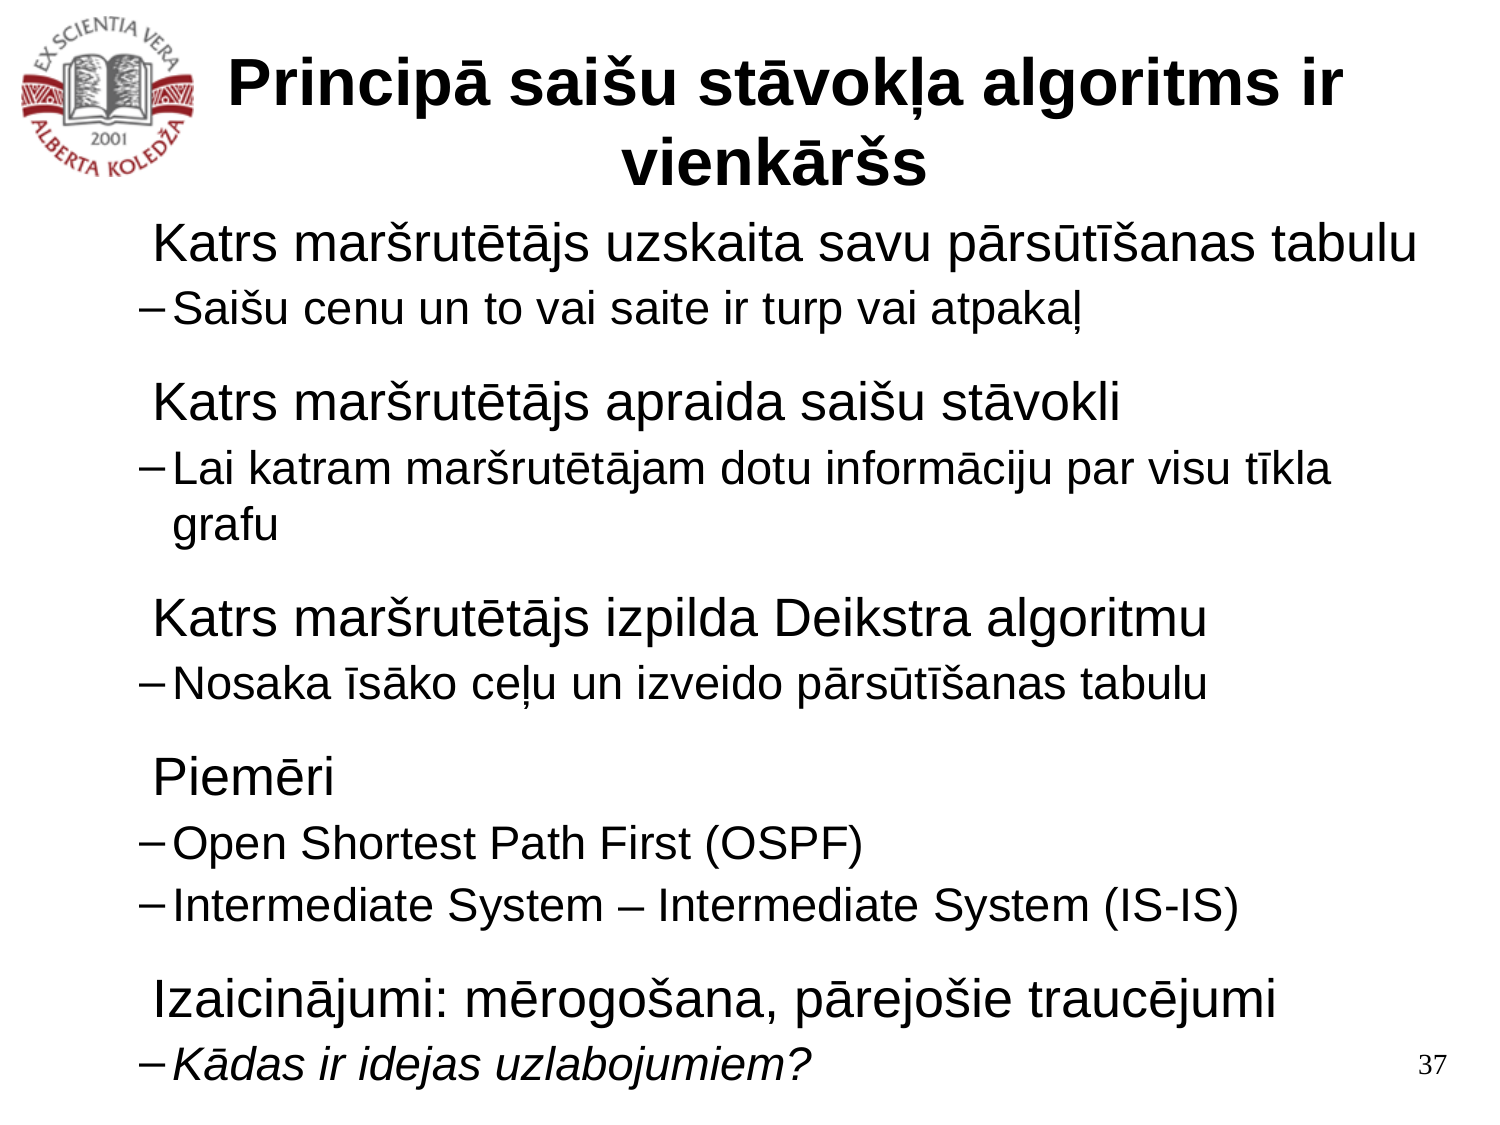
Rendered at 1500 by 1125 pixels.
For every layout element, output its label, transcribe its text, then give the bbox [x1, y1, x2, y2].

list Katrs maršrutētājs uzskaita savu pārsūtīšanas tabulu Saišu cenu un to vai saite ir turp vai atpakaļ Katrs maršrutētājs apraida saišu stāvokli Lai katram maršrutētājam dotu informāciju par visu tīkla grafu Katrs maršrutētājs izpilda Deikstra algoritmu Nosaka īsāko ceļu un izveido pārsūtīšanas tabulu Piemēri Open Shortest Path First (OSPF) Intermediate System – Intermediate System (IS-IS) Izaicinājumi: mērogošana, pārejošie traucējumi Kādas ir idejas uzlabojumiem? [74, 200, 1463, 1101]
picture [21, 16, 194, 177]
title Principā saišu stāvokļa algoritms ir vienkāršs [49, 31, 1500, 207]
